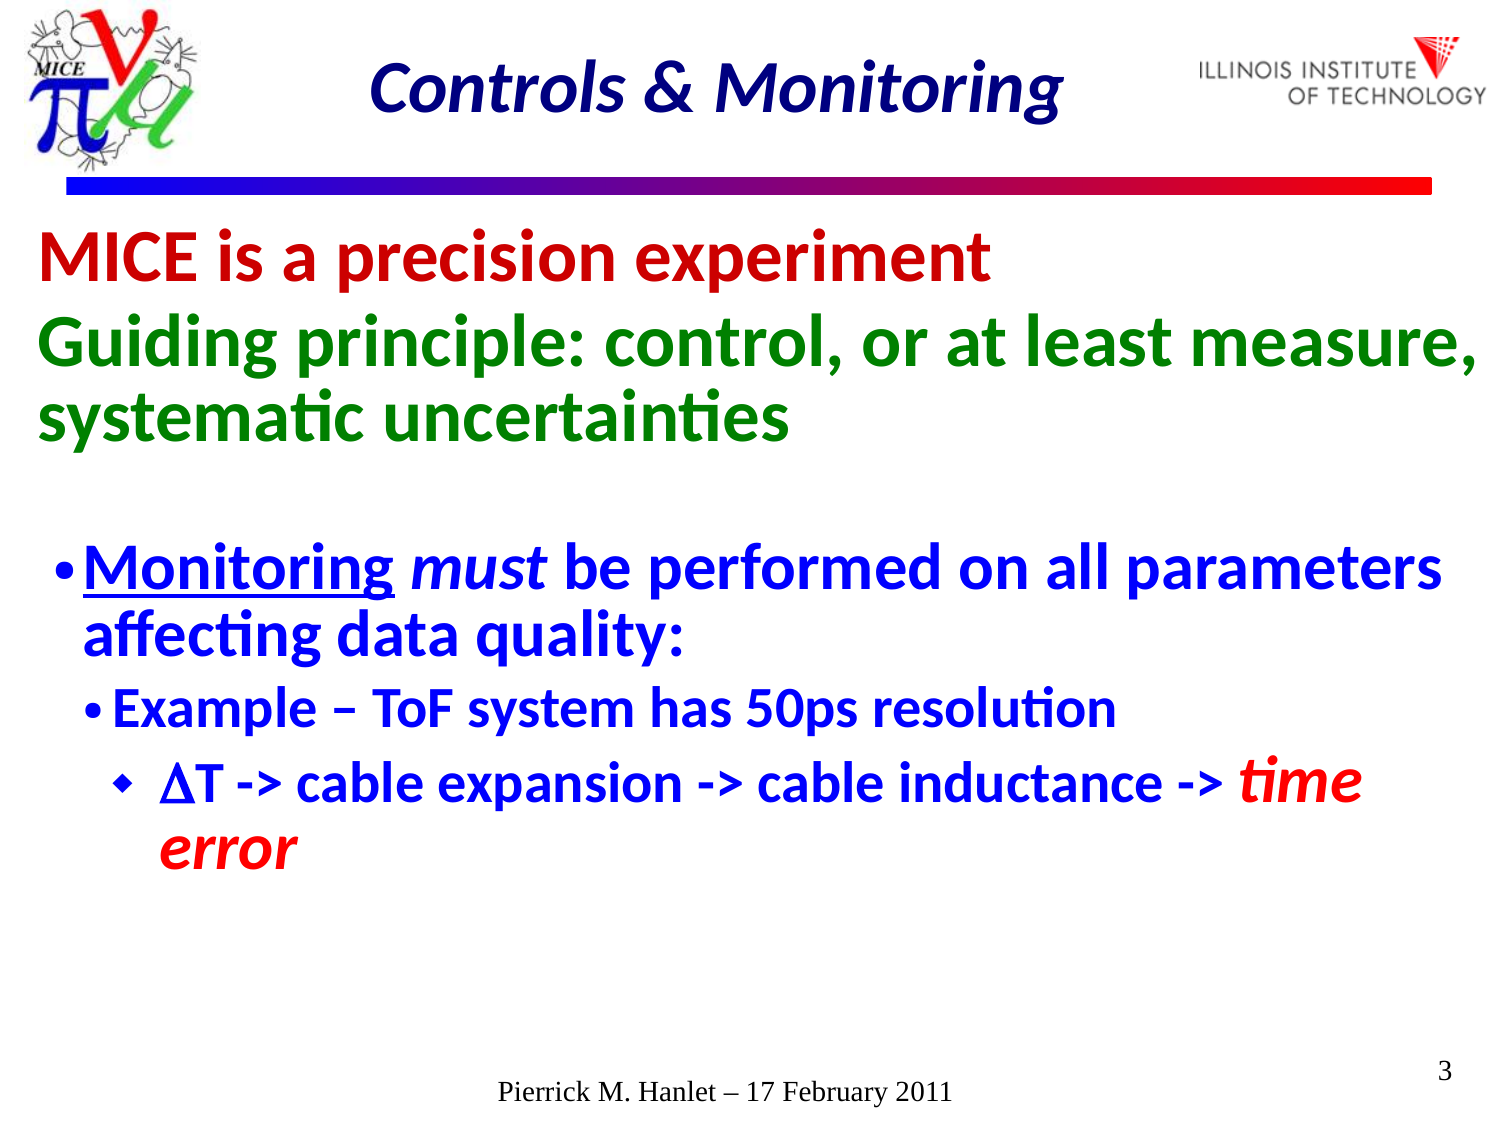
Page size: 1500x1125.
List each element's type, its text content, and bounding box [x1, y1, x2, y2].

text_box MICE is a precision experiment Guiding principle: control, or at least measure, systematic uncertainties Monitoring must be performed on all parameters affecting data quality: Example – ToF system has 50ps resolution DT -> cable expansion -> cable inductance -> time error [37, 224, 1500, 1072]
title Controls & Monitoring [234, 32, 1201, 157]
picture [1201, 37, 1500, 113]
picture [24, 0, 201, 175]
